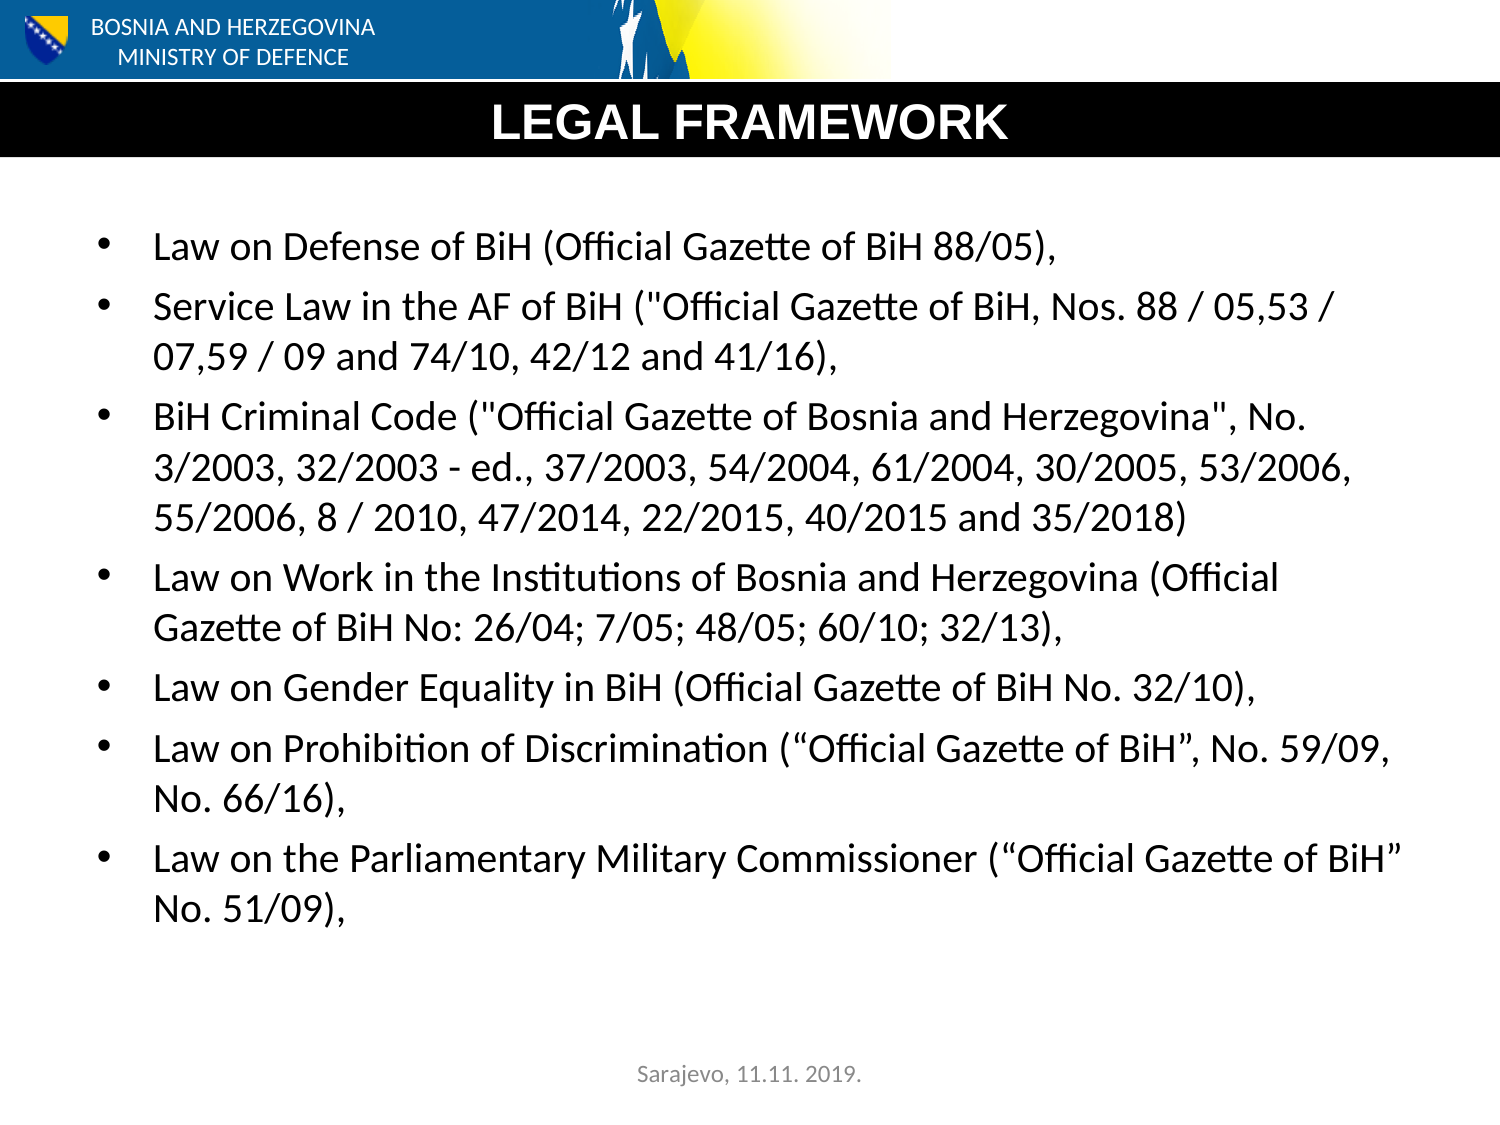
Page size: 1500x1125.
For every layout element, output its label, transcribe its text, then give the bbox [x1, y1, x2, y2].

picture [0, 0, 1500, 79]
text_box Sarajevo, 11.11. 2019. [512, 1042, 988, 1103]
title LEGAL FRAMEWORK [0, 82, 1500, 158]
list Law on Defense of BiH (Official Gazette of BiH 88/05), Service Law in the AF of BiH ("Official Gazette of BiH, Nos. 88 / 05,53 / 07,59 / 09 and 74/10, 42/12 and 41/16), BiH Criminal Code ("Official Gazette of Bosnia and Herzegovina", No. 3/2003, 32/2003 - ed., 37/2003, 54/2004, 61/2004, 30/2005, 53/2006, 55/2006, 8 / 2010, 47/2014, 22/2015, 40/2015 and 35/2018) Law on Work in the Institutions of Bosnia and Herzegovina (Official Gazette of BiH No: 26/04; 7/05; 48/05; 60/10; 32/13), Law on Gender Equality in BiH (Official Gazette of BiH No. 32/10), Law on Prohibition of Discrimination (“Official Gazette of BiH”, No. 59/09, No. 66/16), Law on the Parliamentary Military Commissioner (“Official Gazette of BiH” No. 51/09), [81, 210, 1425, 1090]
